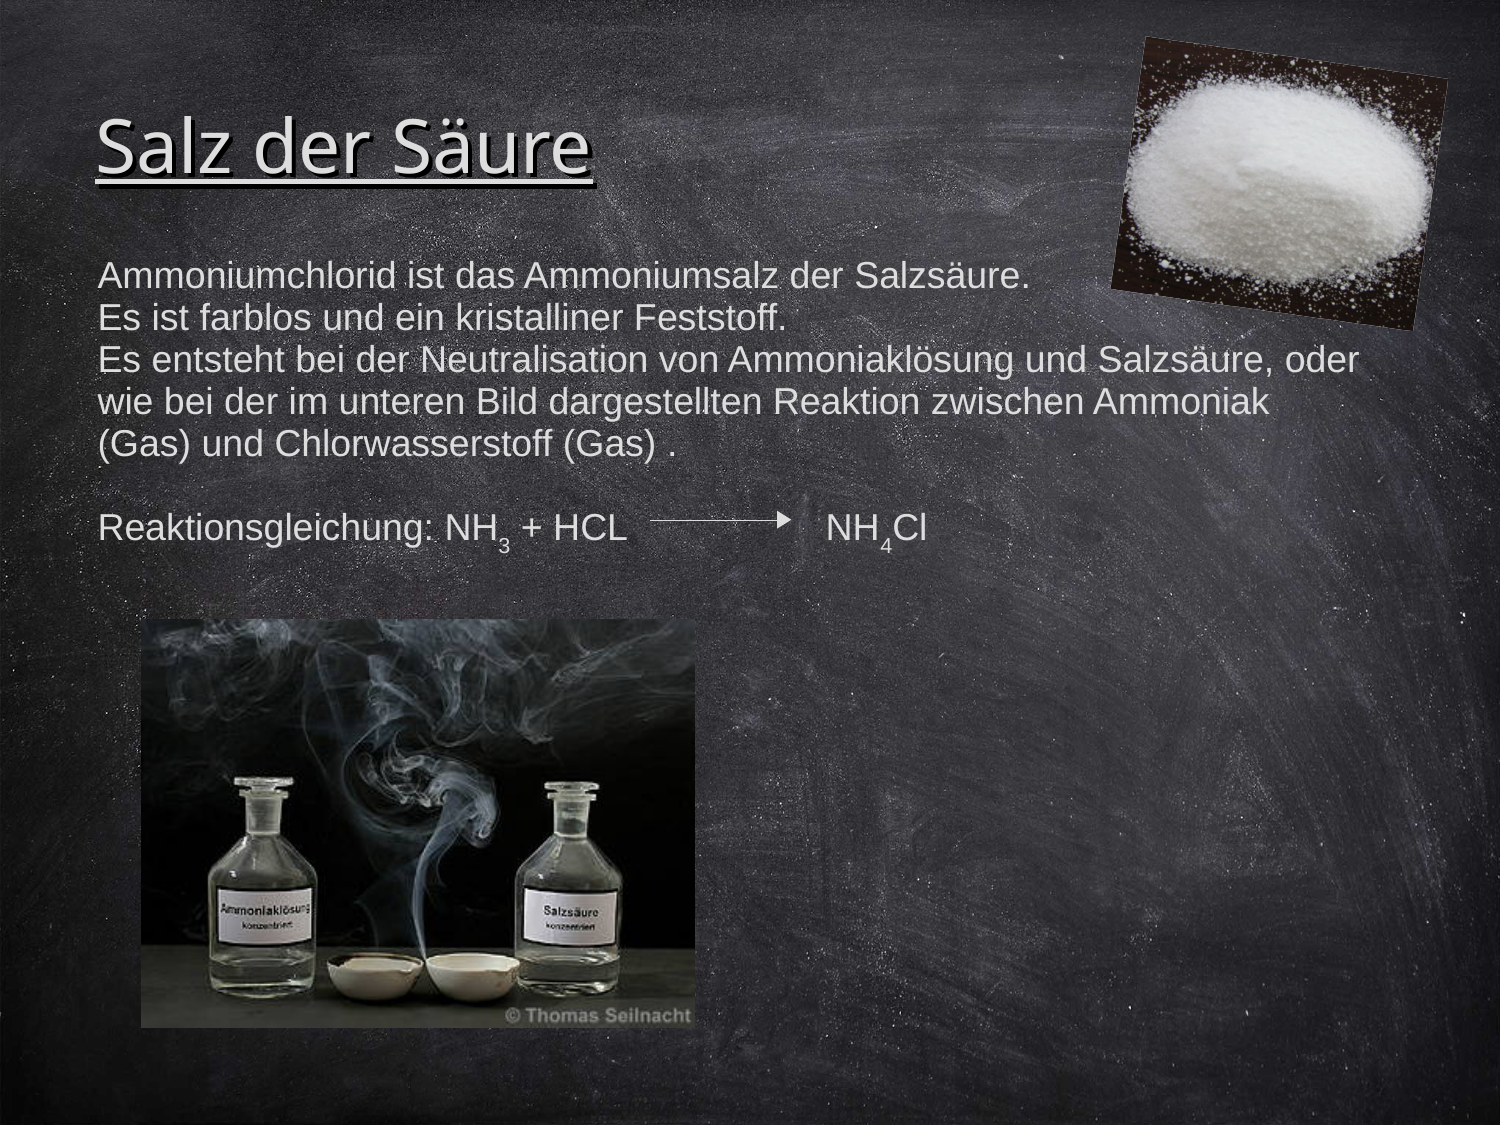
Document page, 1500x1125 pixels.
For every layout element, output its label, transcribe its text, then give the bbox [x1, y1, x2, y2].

picture [0, 0, 1500, 1125]
title Salz der Säure [95, 23, 1371, 247]
text_box Ammoniumchlorid ist das Ammoniumsalz der Salzsäure. Es ist farblos und ein kristalliner Feststoff. Es entsteht bei der Neutralisation von Ammoniaklösung und Salzsäure, oder wie bei der im unteren Bild dargestellten Reaktion zwischen Ammoniak (Gas) und Chlorwasserstoff (Gas) . Reaktionsgleichung: NH3 + HCL NH4Cl [82, 247, 1382, 566]
